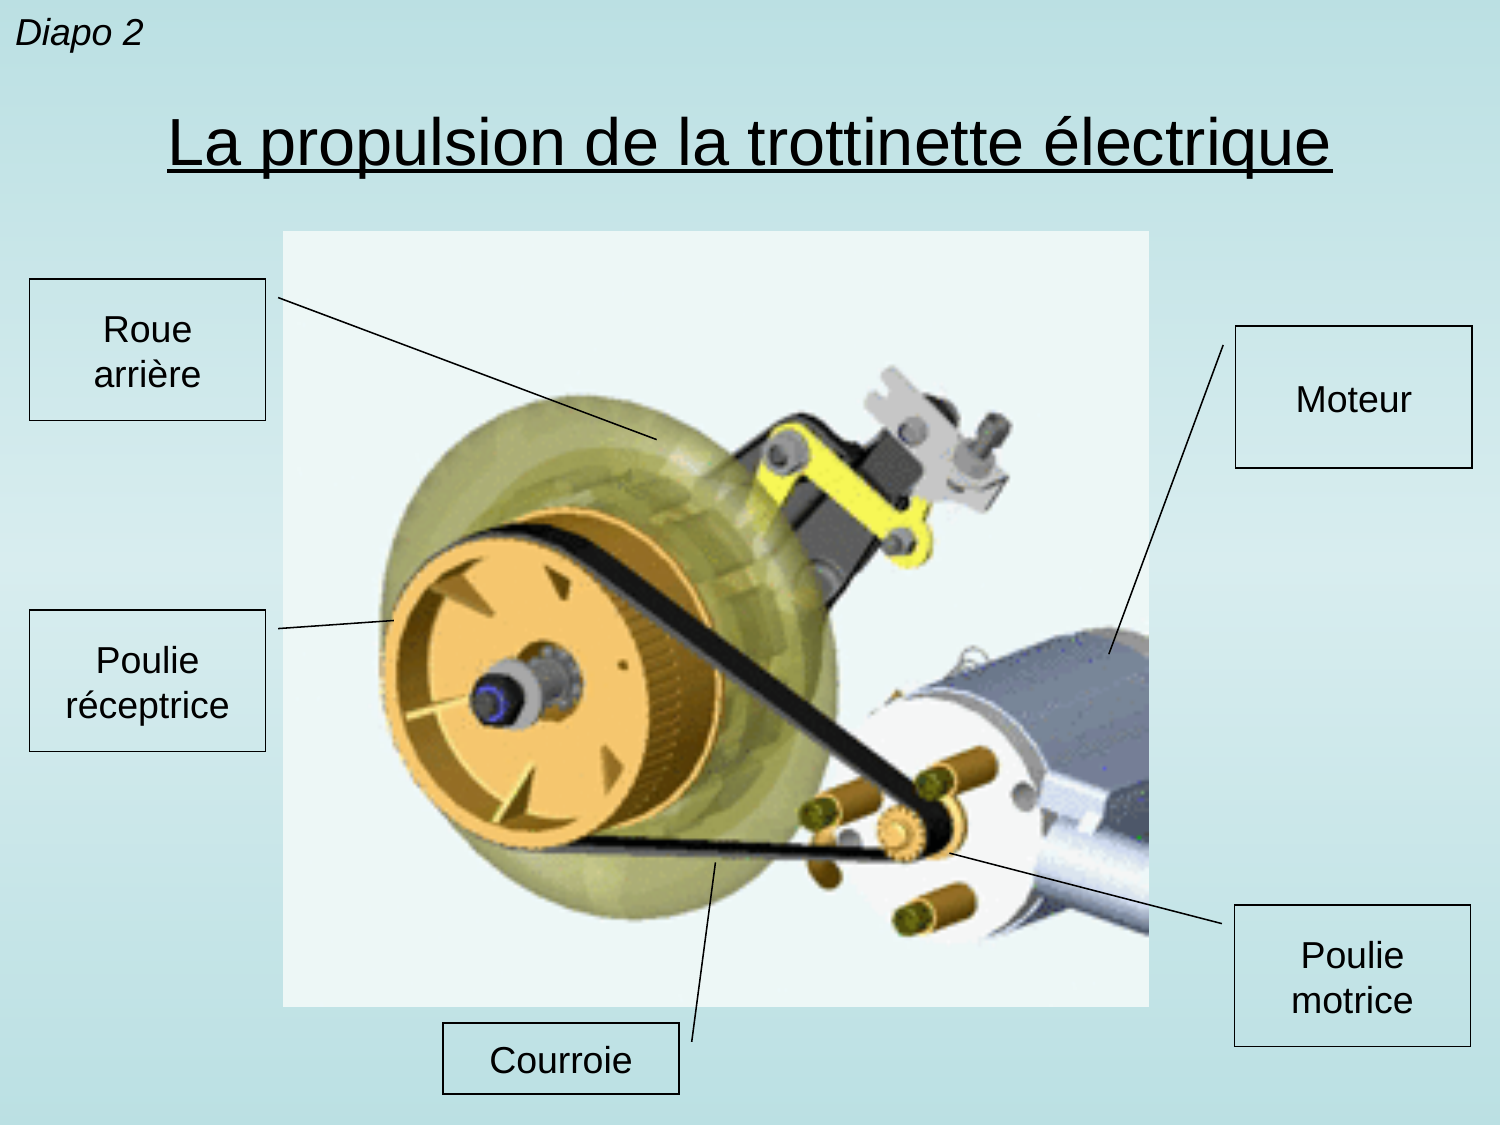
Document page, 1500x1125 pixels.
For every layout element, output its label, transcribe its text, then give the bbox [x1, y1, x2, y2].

text_box Poulie réceptrice [29, 610, 266, 752]
text_box Courroie [443, 1023, 679, 1094]
text_box Roue arrière [29, 279, 266, 421]
picture [283, 233, 1149, 1007]
text_box Poulie motrice [1234, 905, 1471, 1047]
text_box Moteur [1236, 326, 1472, 468]
text_box Diapo 2 [0, 0, 237, 61]
title La propulsion de la trottinette électrique [75, 45, 1426, 233]
